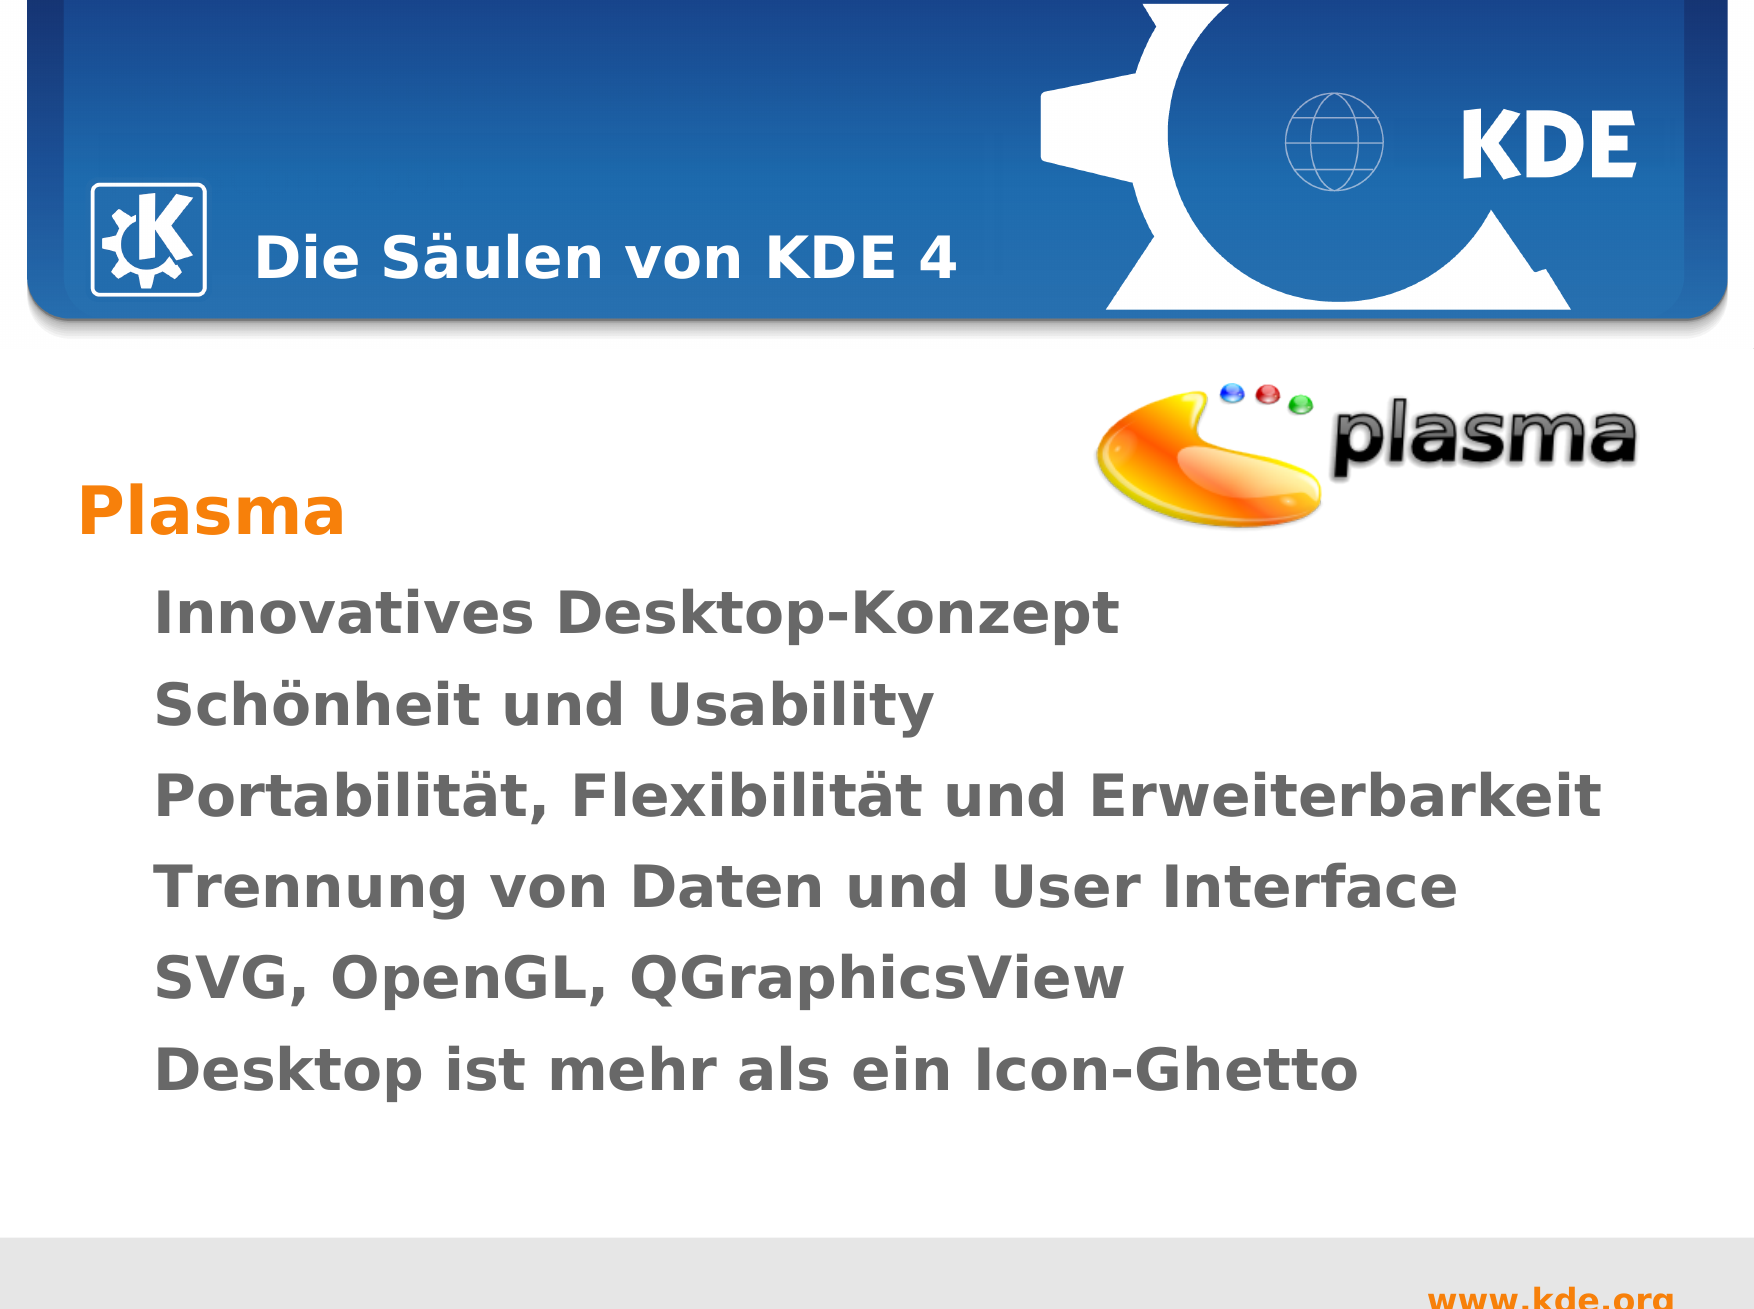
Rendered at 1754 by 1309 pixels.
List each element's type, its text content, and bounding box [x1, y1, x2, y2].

picture [0, 0, 1754, 349]
text_box Die Säulen von KDE 4 [208, 183, 1063, 296]
picture [1092, 383, 1640, 534]
list Plasma Innovatives Desktop-Konzept Schönheit und Usability Portabilität, Flexibilität und Erweiterbarkeit Trennung von Daten und User Interface SVG, OpenGL, QGraphicsView Desktop ist mehr als ein Icon-Ghetto [59, 472, 1638, 1209]
